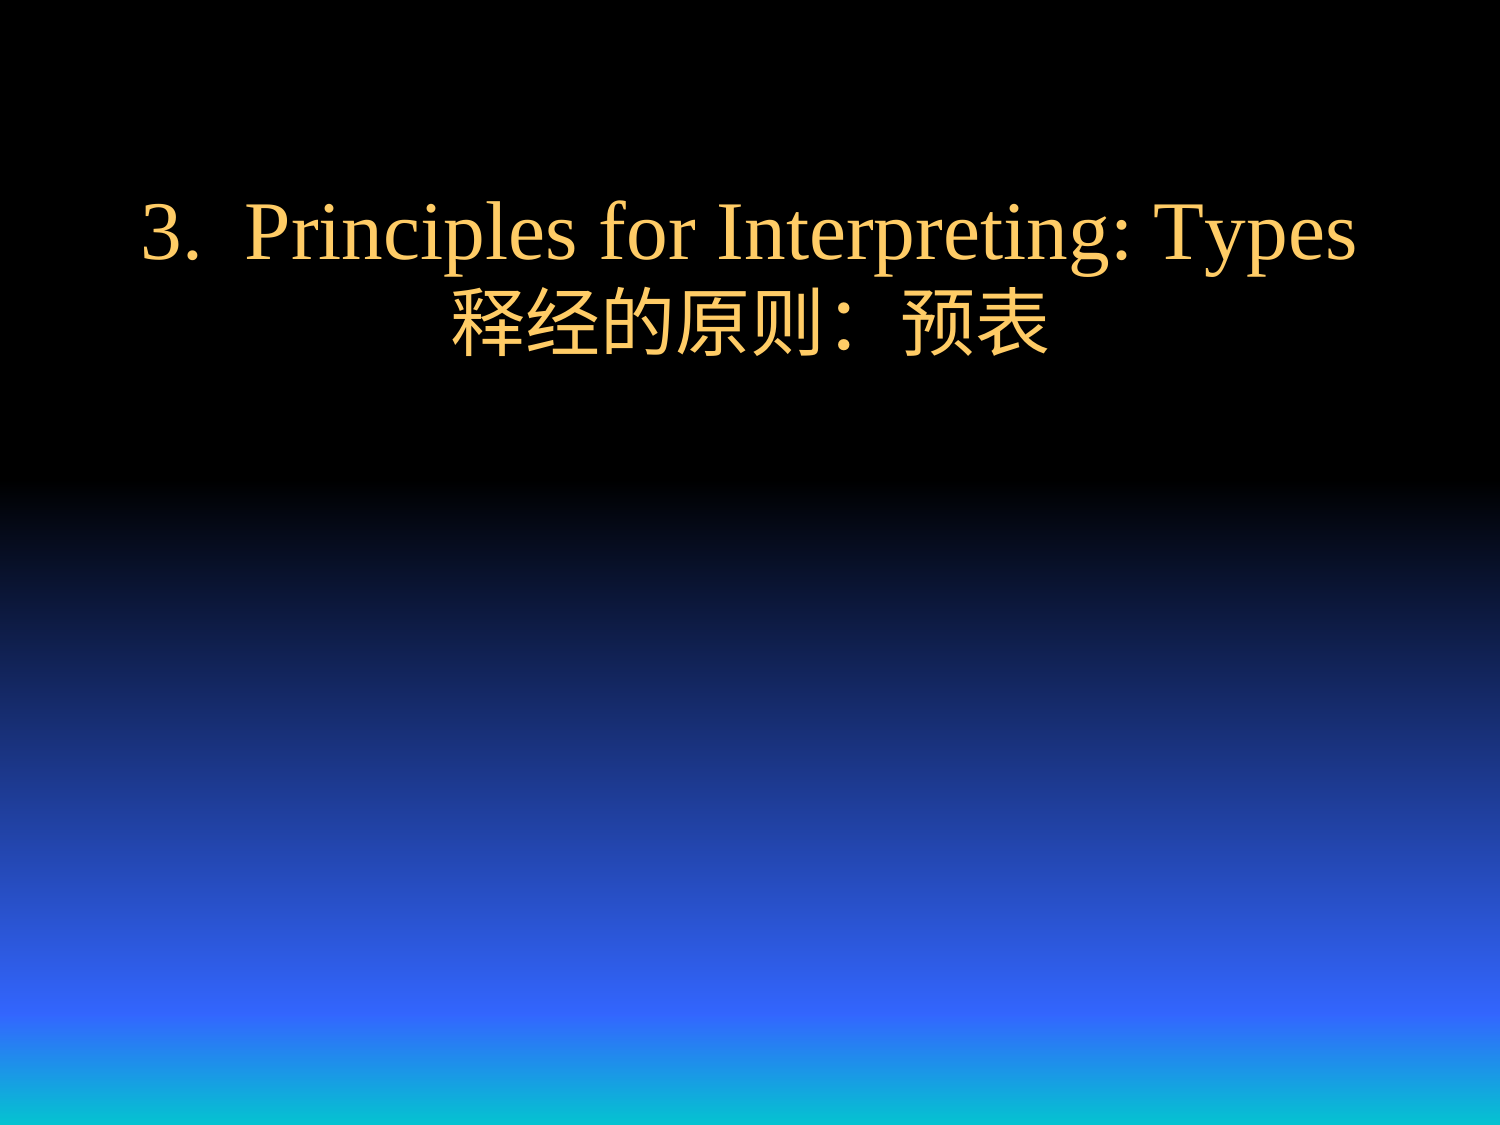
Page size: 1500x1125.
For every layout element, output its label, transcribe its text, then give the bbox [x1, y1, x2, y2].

title 3. Principles for Interpreting: Types 释经的原则：预表 [112, 166, 1388, 374]
